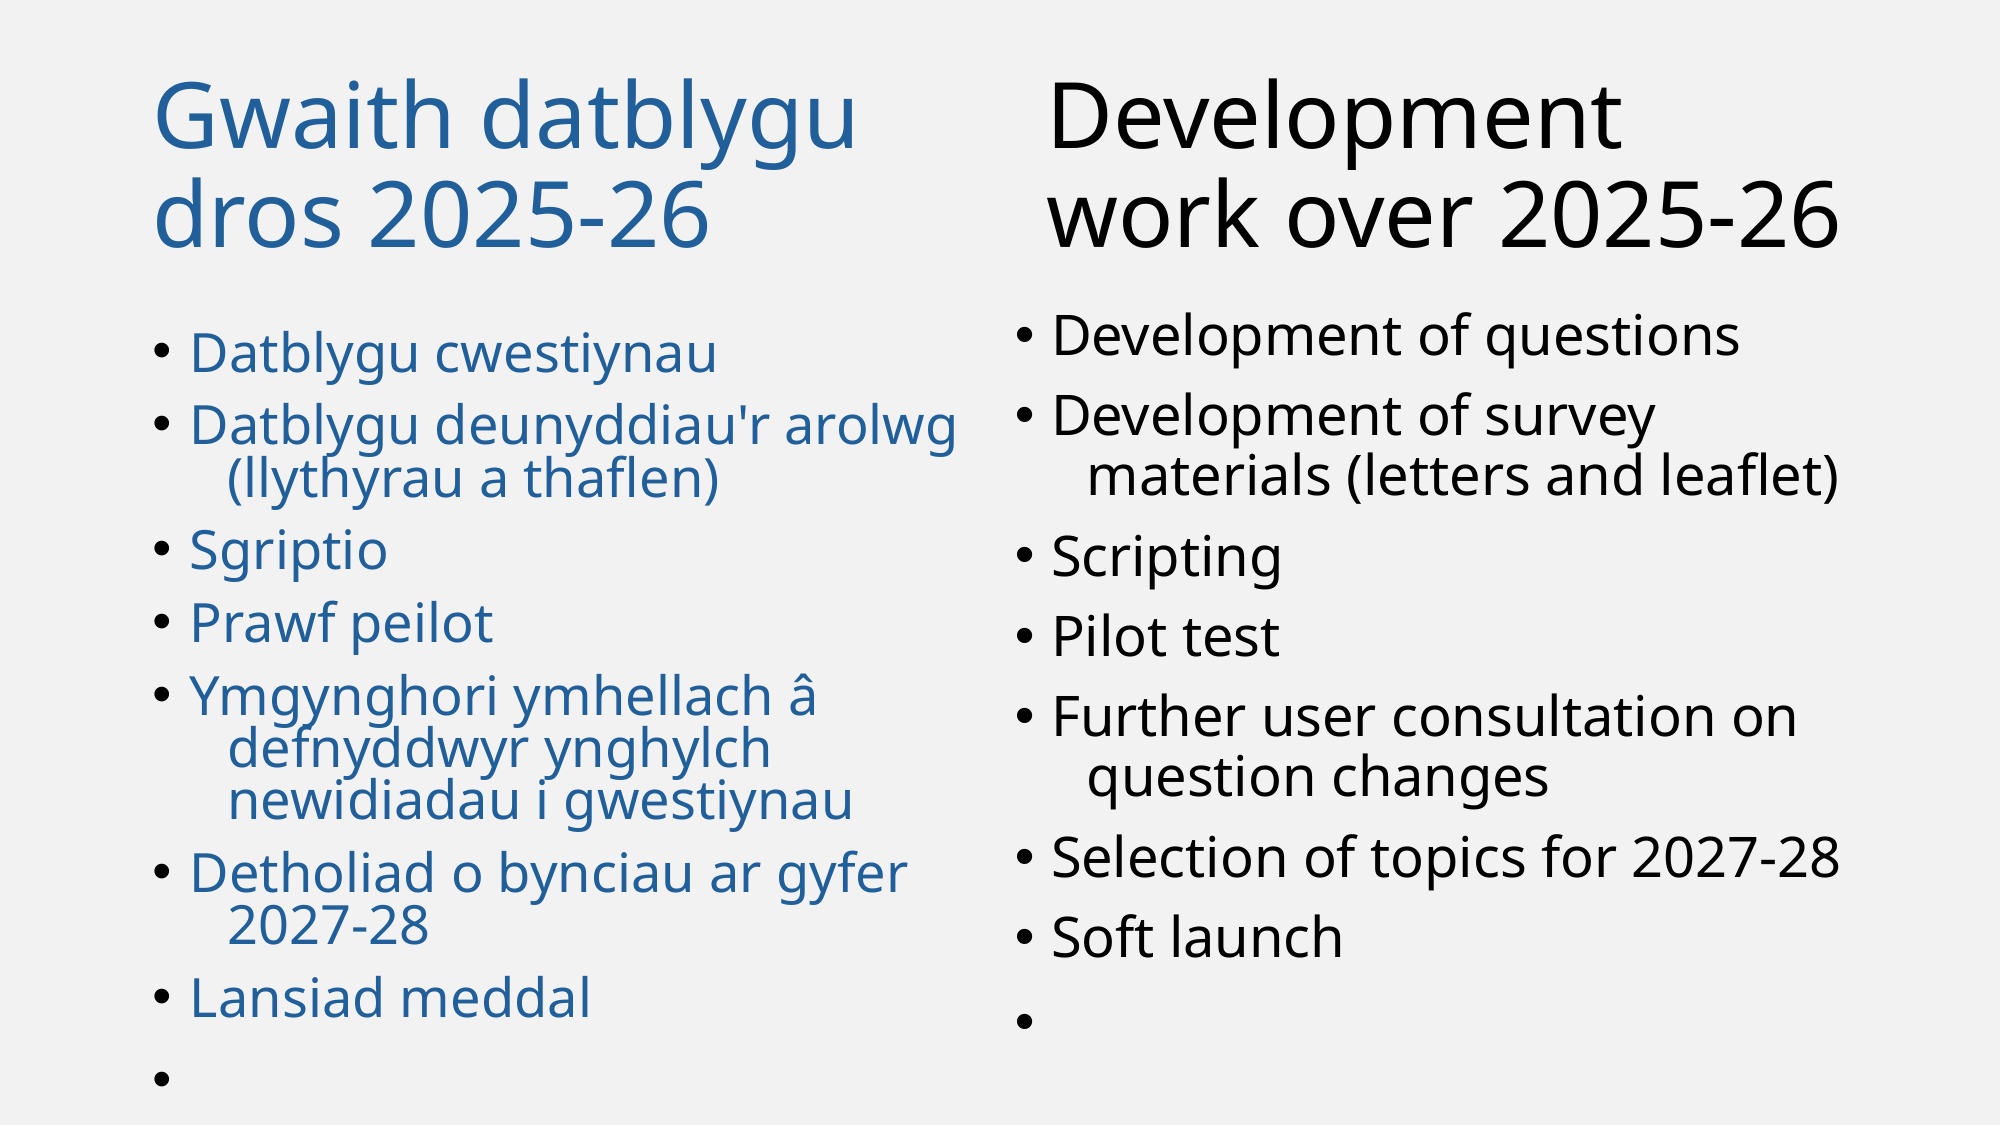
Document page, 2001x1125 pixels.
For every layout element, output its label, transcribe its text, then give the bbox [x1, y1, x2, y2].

list Development of questions Development of survey materials (letters and leaflet) Scripting Pilot test Further user consultation on question changes Selection of topics for 2027-28 Soft launch [999, 299, 1863, 1014]
text_box Gwaith datblygu dros 2025-26 [137, 59, 1000, 278]
title Development work over 2025-26 [1031, 59, 1863, 278]
text_box Datblygu cwestiynau Datblygu deunyddiau'r arolwg (llythyrau a thaflen) Sgriptio Prawf peilot Ymgynghori ymhellach â defnyddwyr ynghylch newidiadau i gwestiynau Detholiad o bynciau ar gyfer 2027-28 Lansiad meddal [137, 323, 1000, 1037]
